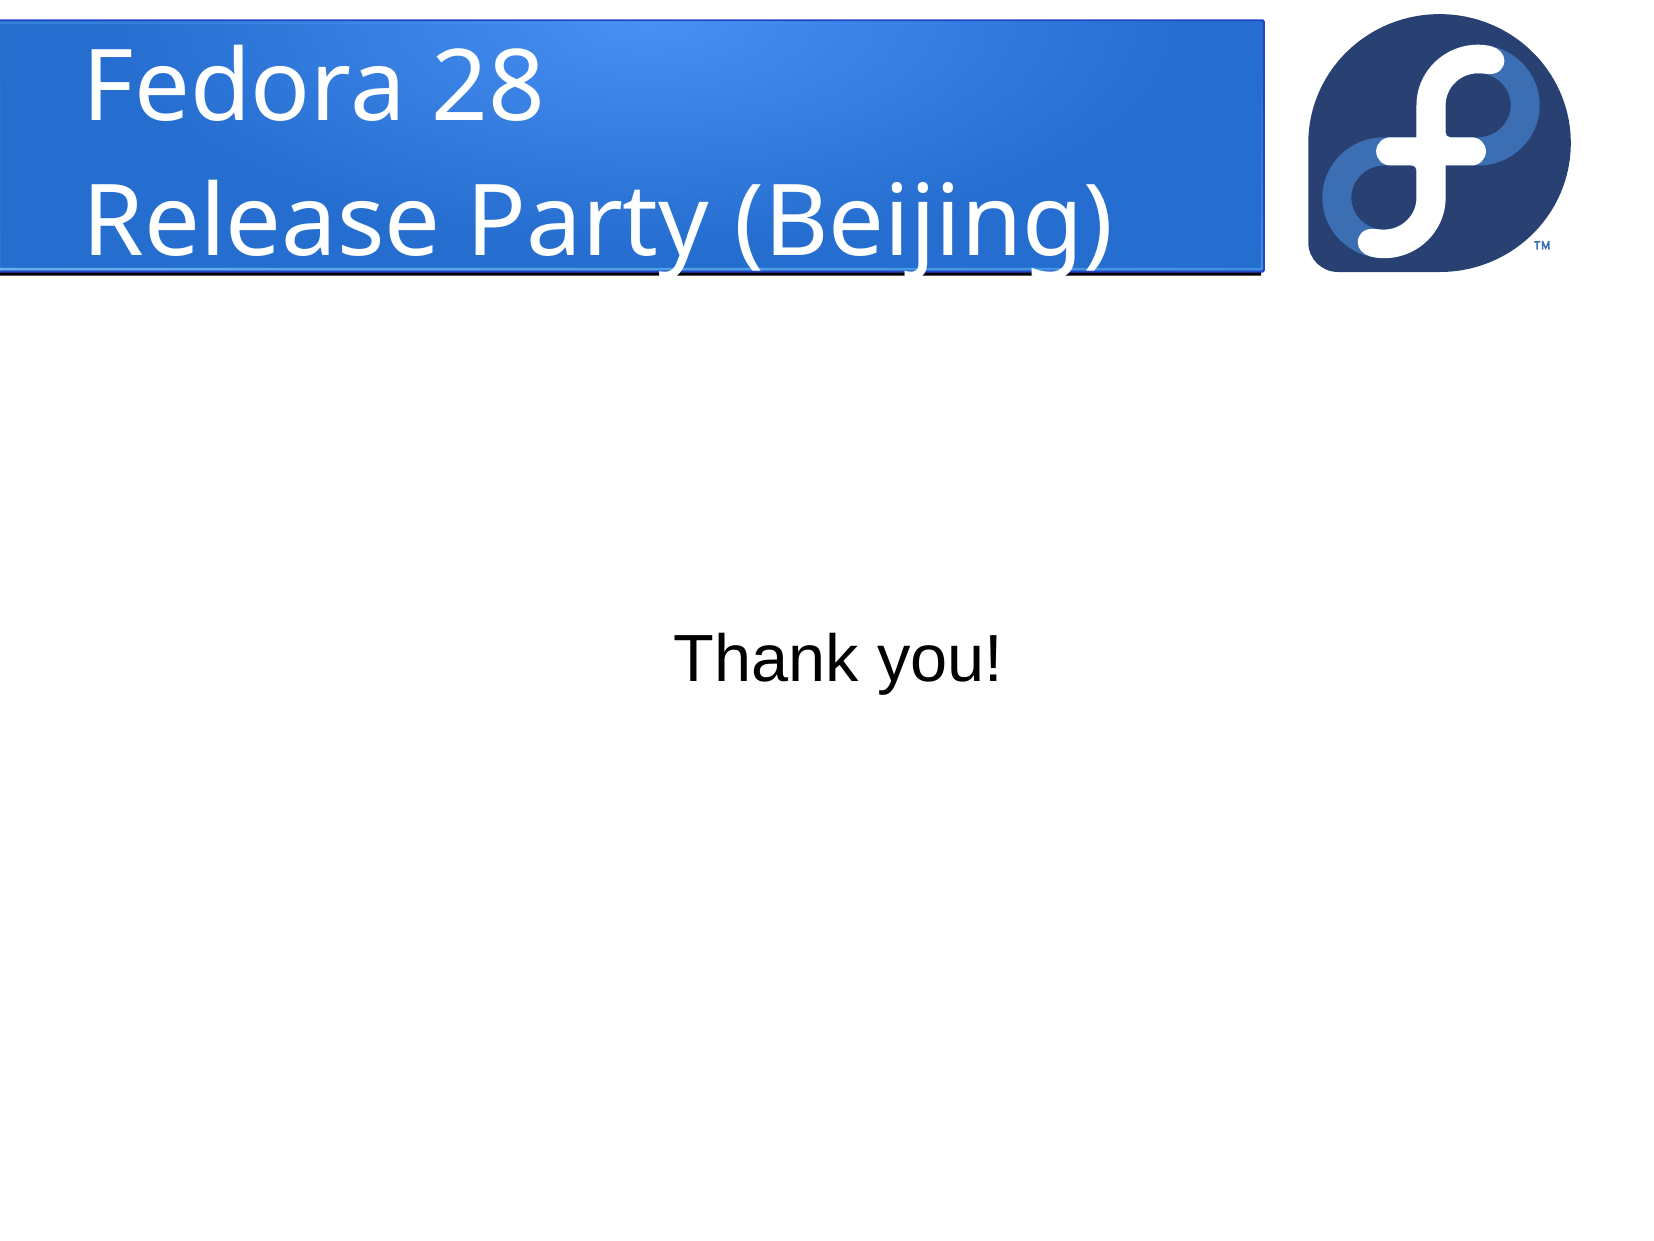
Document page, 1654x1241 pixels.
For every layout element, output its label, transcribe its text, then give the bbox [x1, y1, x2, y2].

title Fedora 28 Release Party (Beijing) [82, 39, 1235, 261]
subtitle Thank you! [82, 299, 1571, 1019]
